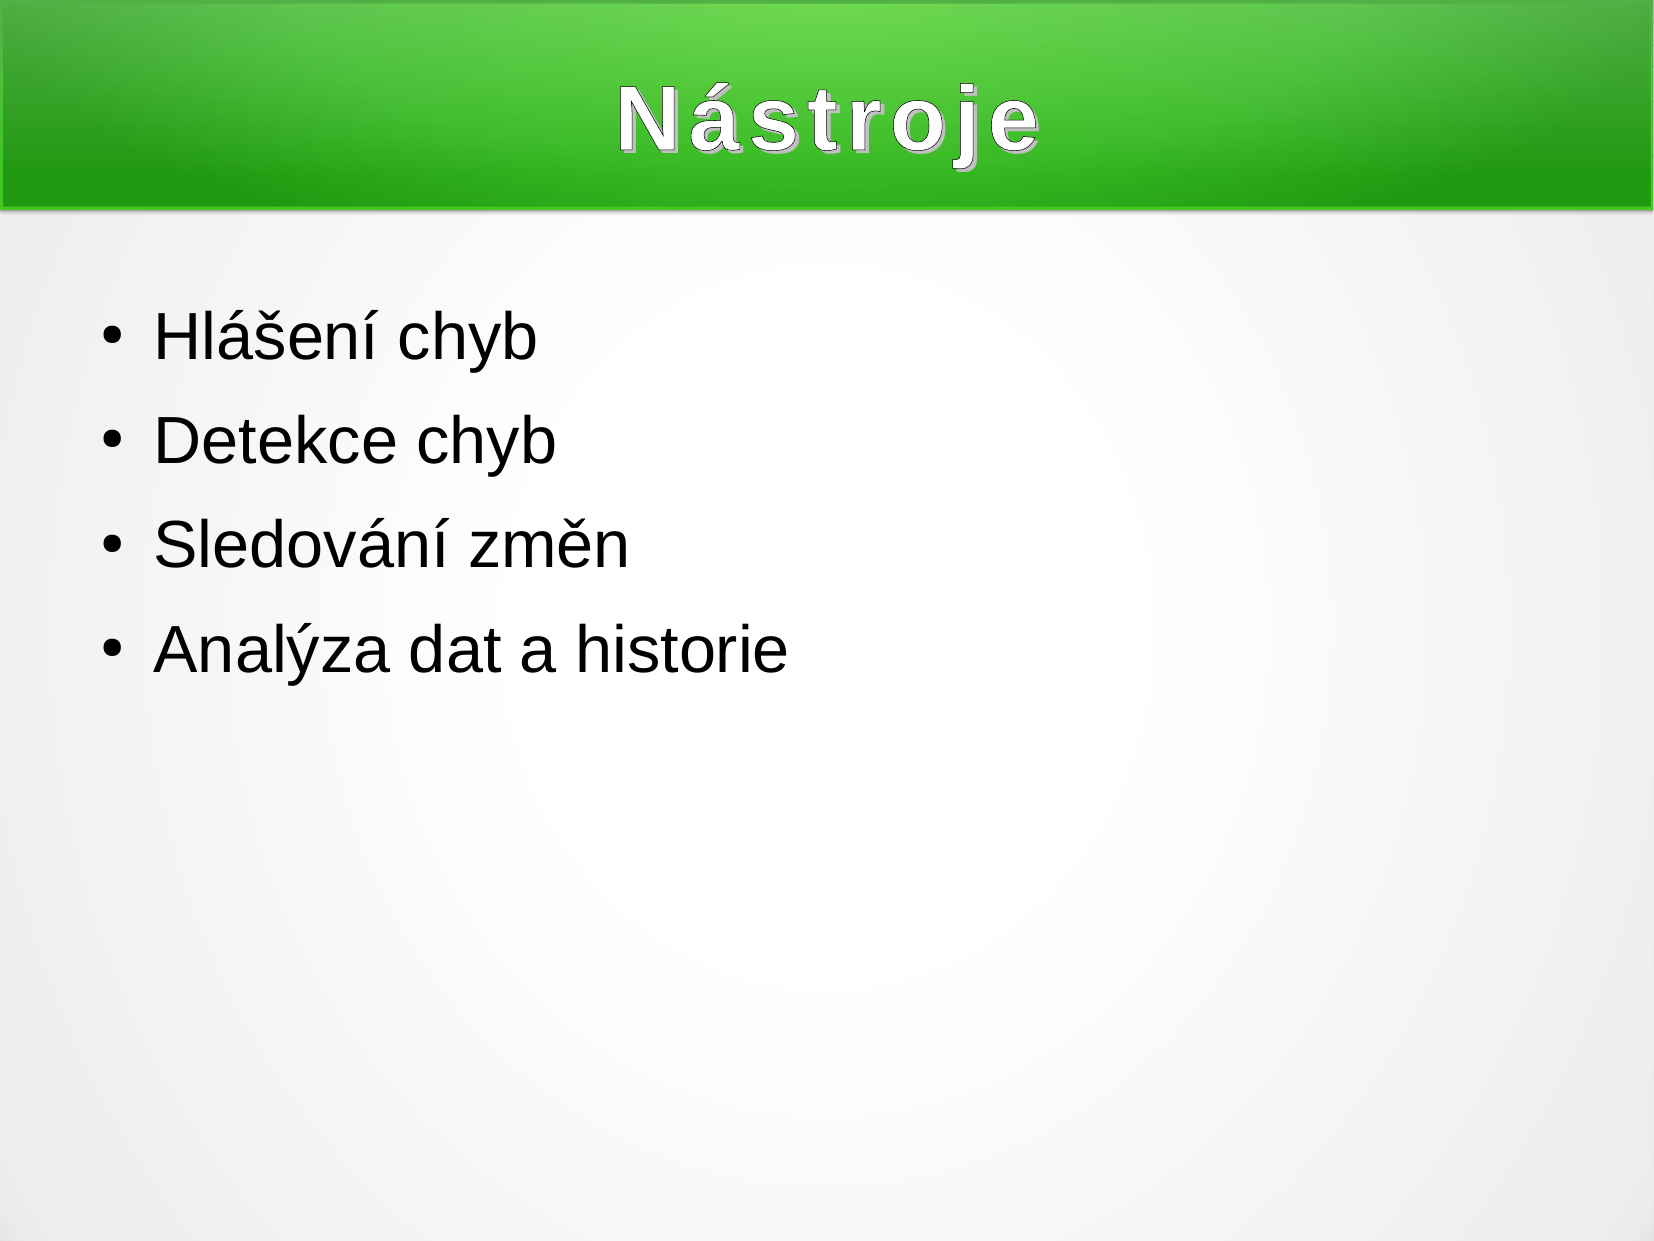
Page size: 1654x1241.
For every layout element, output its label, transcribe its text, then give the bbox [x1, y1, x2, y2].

title Nástroje [82, 47, 1571, 189]
list Hlášení chyb Detekce chyb Sledování změn Analýza dat a historie [82, 299, 1571, 1019]
